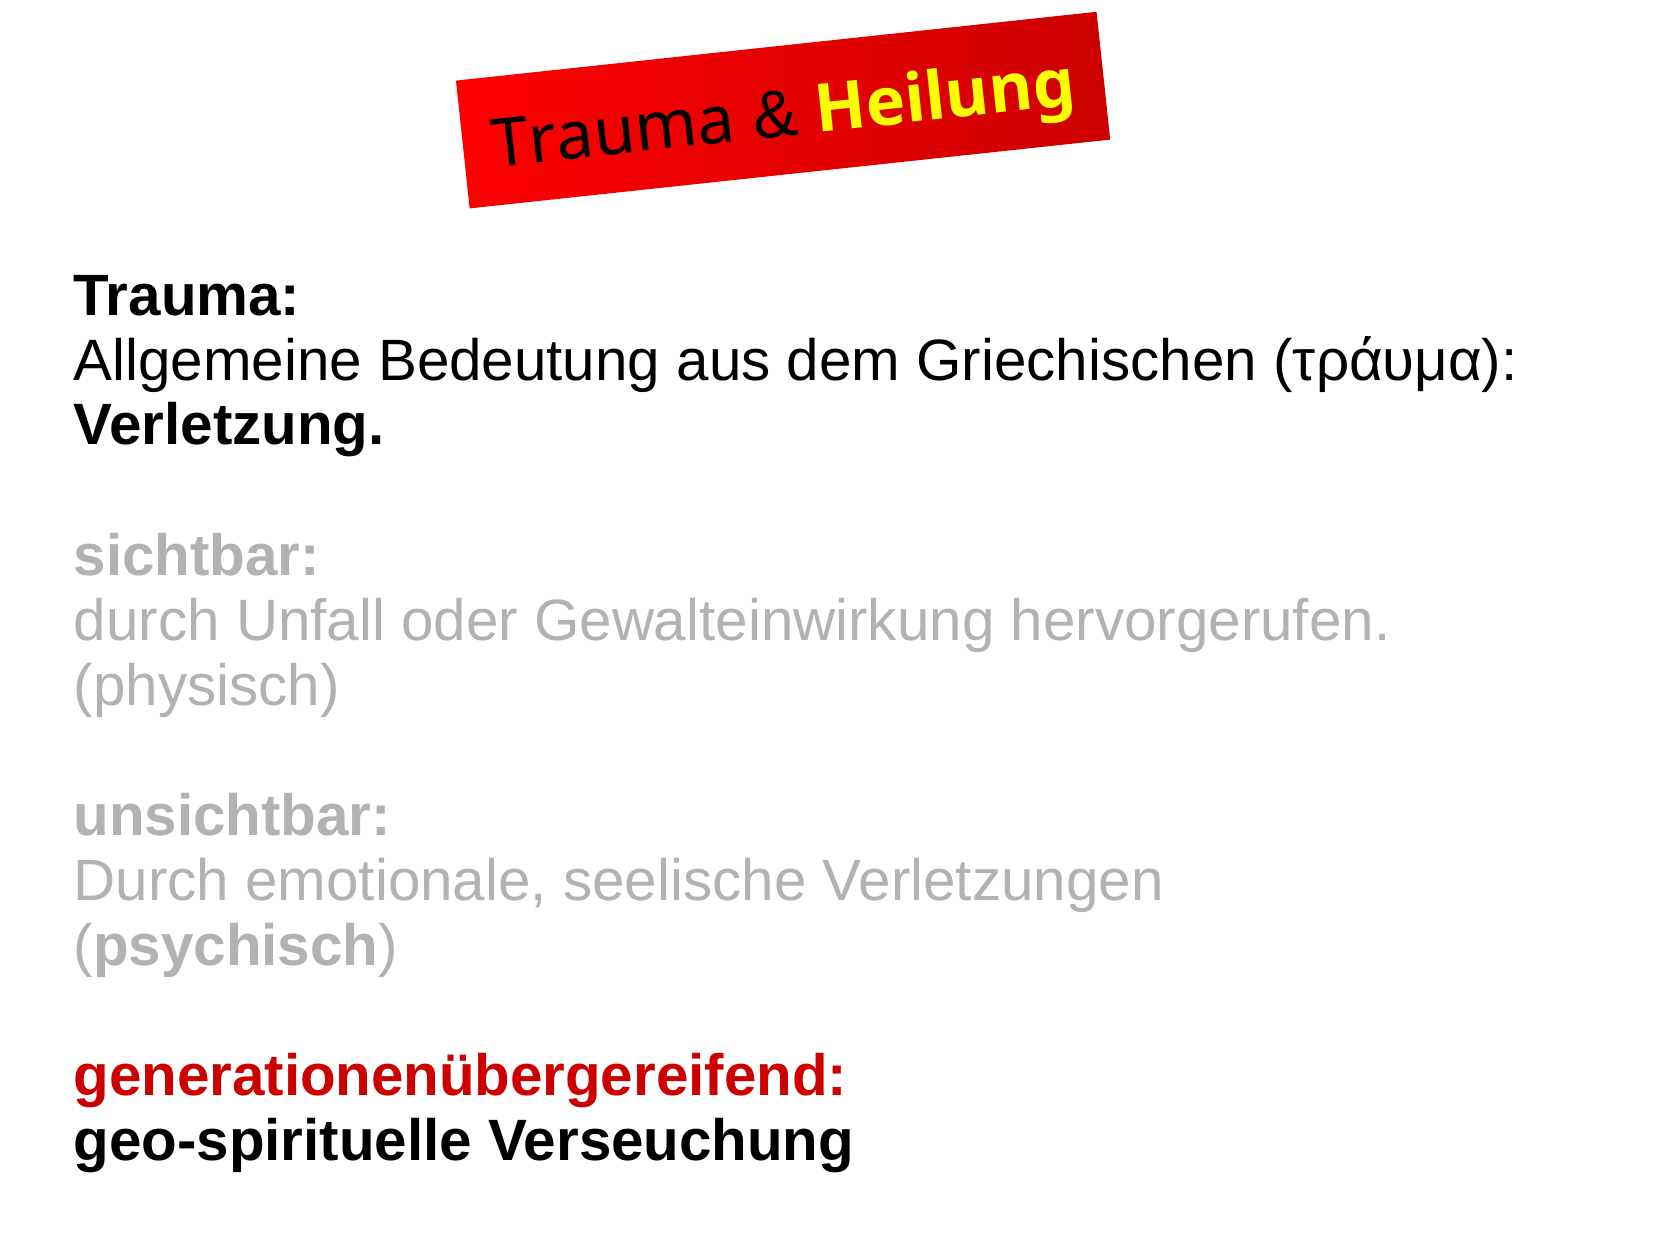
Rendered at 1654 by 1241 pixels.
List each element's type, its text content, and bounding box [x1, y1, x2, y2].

title Trauma & Heilung [455, 11, 1111, 209]
text_box Trauma: Allgemeine Bedeutung aus dem Griechischen (τράυμα): Verletzung. sichtbar: durch Unfall oder Gewalteinwirkung hervorgerufen. (physisch) unsichtbar: Durch emotionale, seelische Verletzungen (psychisch) generationenübergereifend: geo-spirituelle Verseuchung [59, 254, 1536, 1241]
